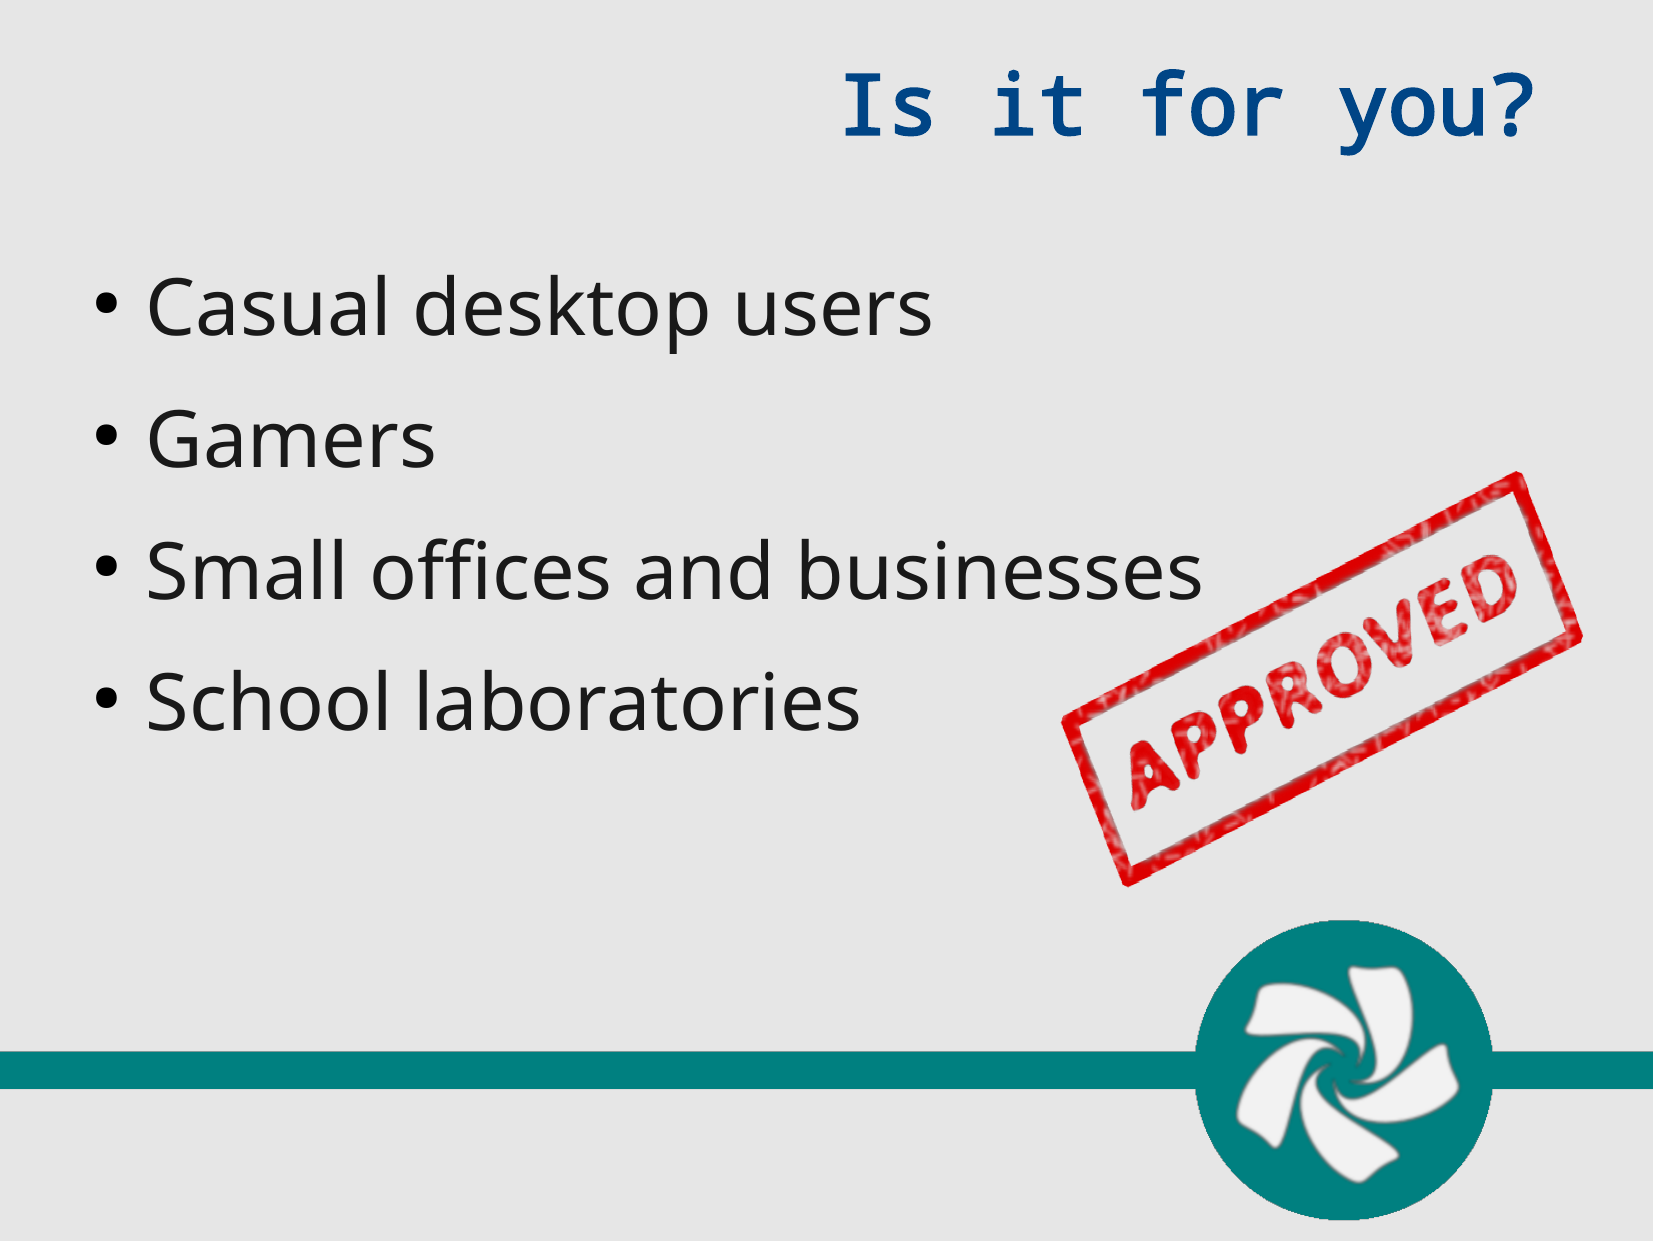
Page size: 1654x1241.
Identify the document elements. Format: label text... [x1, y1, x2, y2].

text_box Casual desktop users Gamers Small offices and businesses School laboratories [74, 251, 1653, 909]
title Is it for you? [100, 2, 1588, 210]
picture [0, 455, 1653, 1241]
